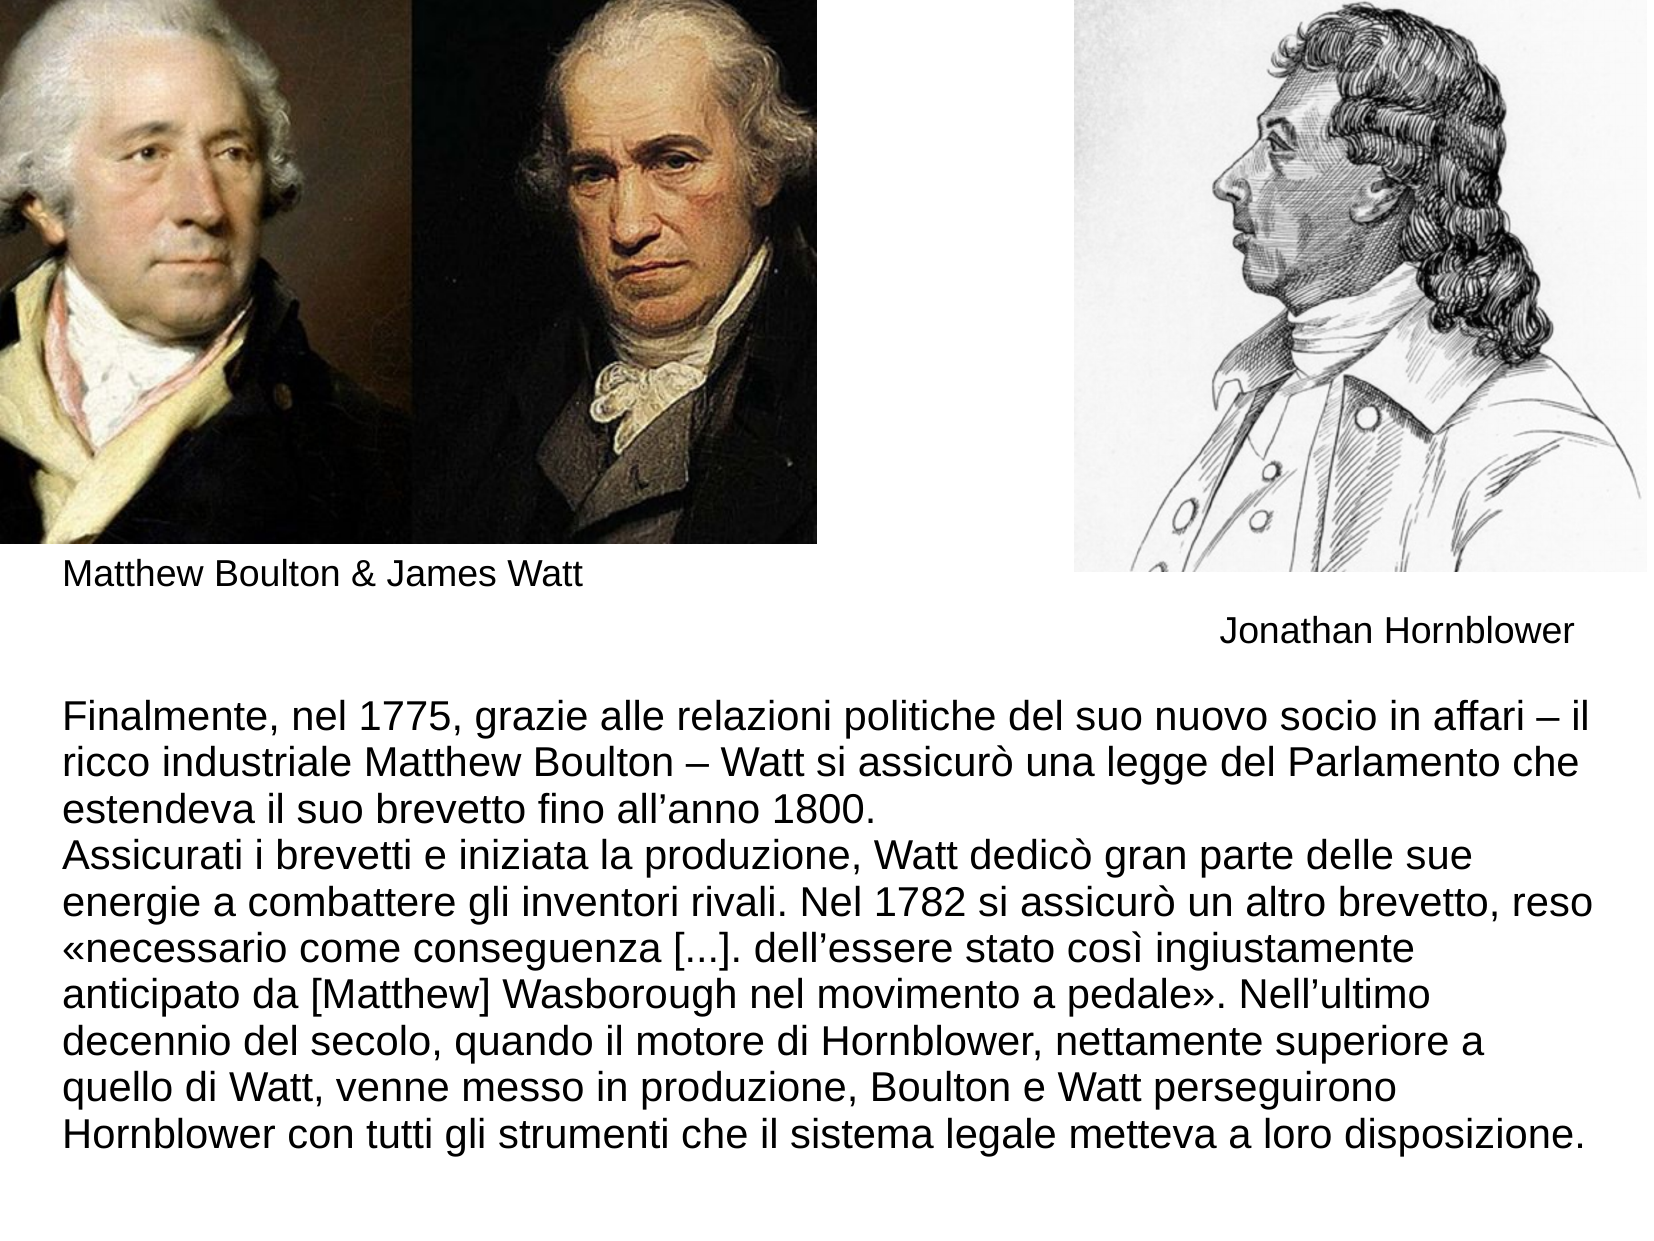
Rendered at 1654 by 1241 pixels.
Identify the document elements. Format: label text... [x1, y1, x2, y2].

text_box Jonathan Hornblower [1204, 602, 1595, 660]
text_box Matthew Boulton & James Watt [47, 545, 756, 603]
picture [1074, 0, 1647, 572]
text_box Finalmente, nel 1775, grazie alle relazioni politiche del suo nuovo socio in affari – il ricco industriale Matthew Boulton – Watt si assicurò una legge del Parlamento che estendeva il suo brevetto fino all’anno 1800. Assicurati i brevetti e iniziata la produzione, Watt dedicò gran parte delle sue energie a combattere gli inventori rivali. Nel 1782 si assicurò un altro brevetto, reso «necessario come conseguenza [...]. dell’essere stato così ingiustamente anticipato da [Matthew] Wasborough nel movimento a pedale». Nell’ultimo decennio del secolo, quando il motore di Hornblower, nettamente superiore a quello di Watt, venne messo in produzione, Boulton e Watt perseguirono Hornblower con tutti gli strumenti che il sistema legale metteva a loro disposizione. [47, 685, 1619, 1205]
picture [0, 0, 817, 544]
